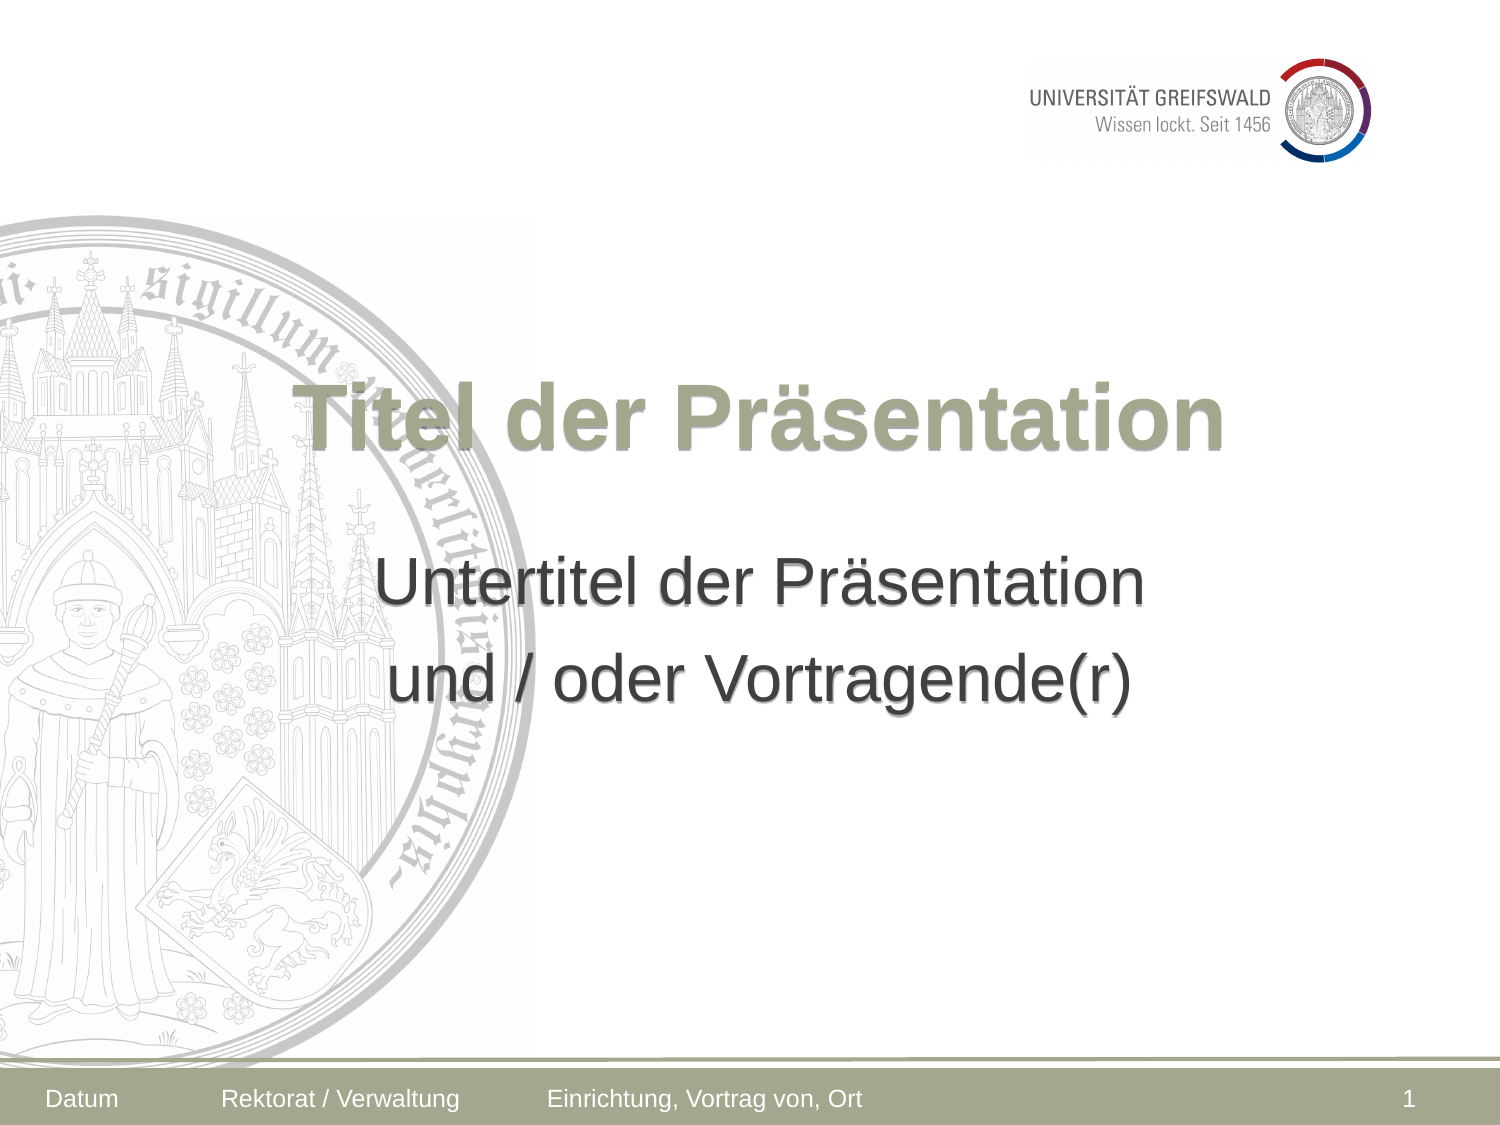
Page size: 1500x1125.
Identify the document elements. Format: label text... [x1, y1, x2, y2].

picture [0, 215, 536, 1058]
subtitle Untertitel der Präsentation und / oder Vortragende(r) [135, 530, 1386, 925]
picture [0, 1062, 536, 1068]
picture [1030, 58, 1372, 163]
title Titel der Präsentation [135, 349, 1386, 530]
